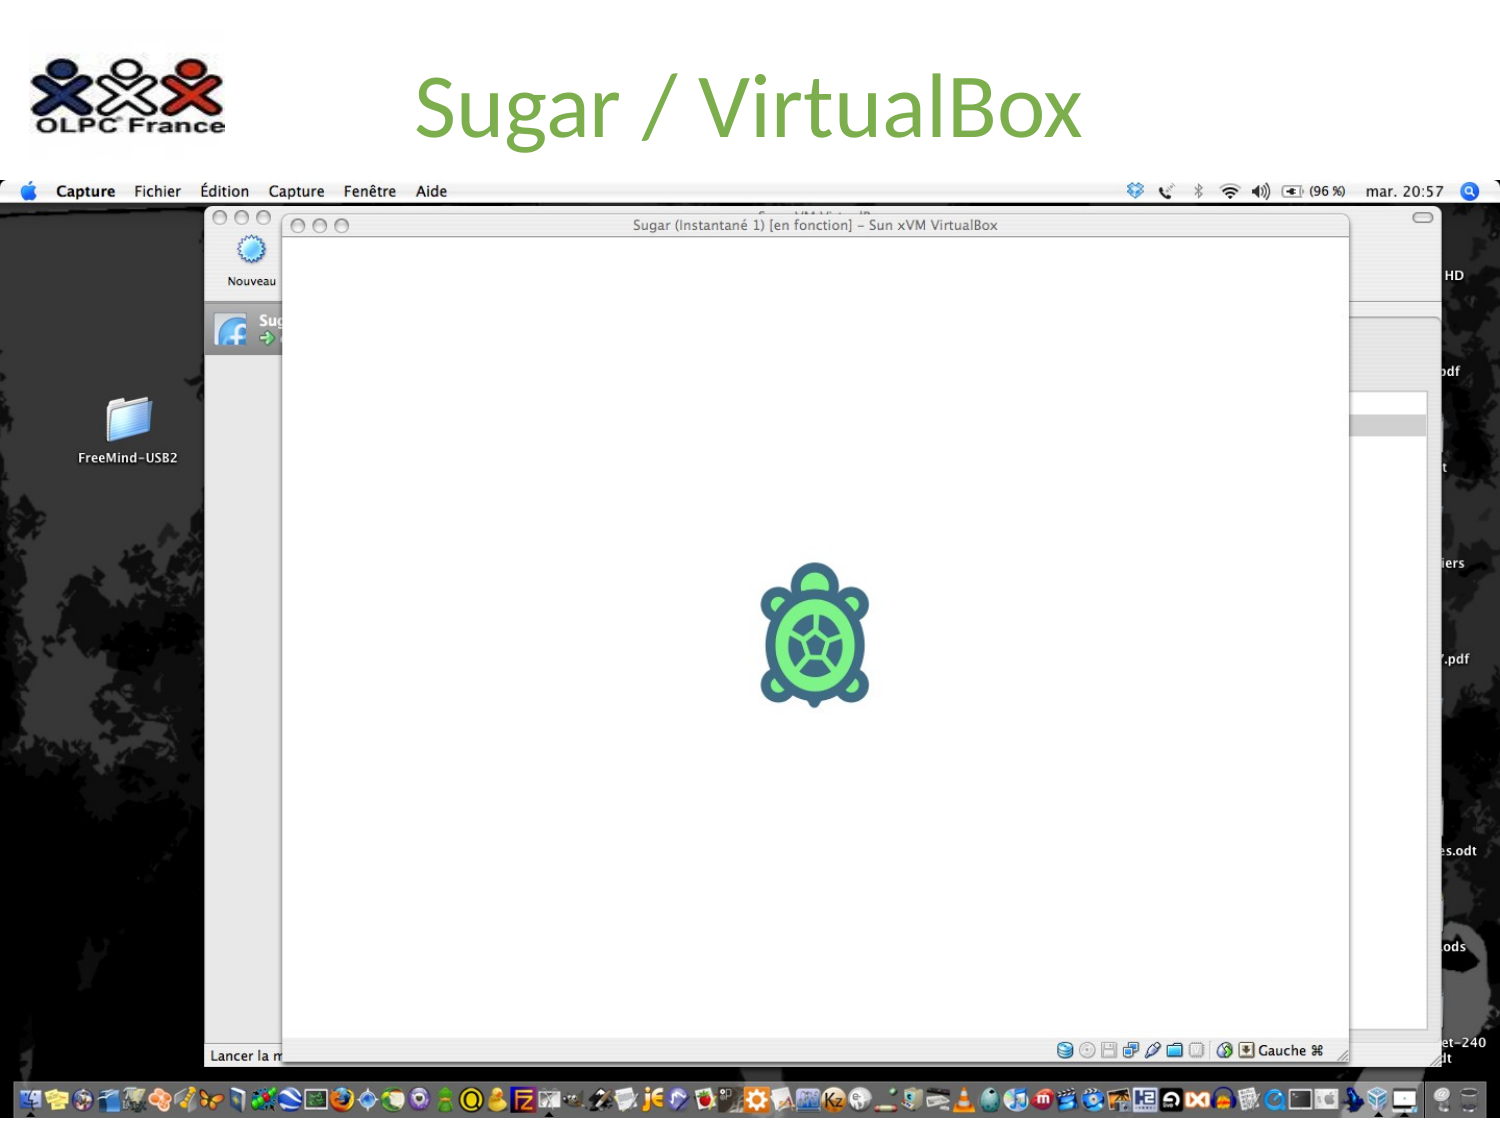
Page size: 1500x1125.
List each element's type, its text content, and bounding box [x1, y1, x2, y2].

picture [29, 30, 74, 161]
title Sugar / VirtualBox [74, 7, 1425, 223]
picture [0, 180, 1500, 1118]
